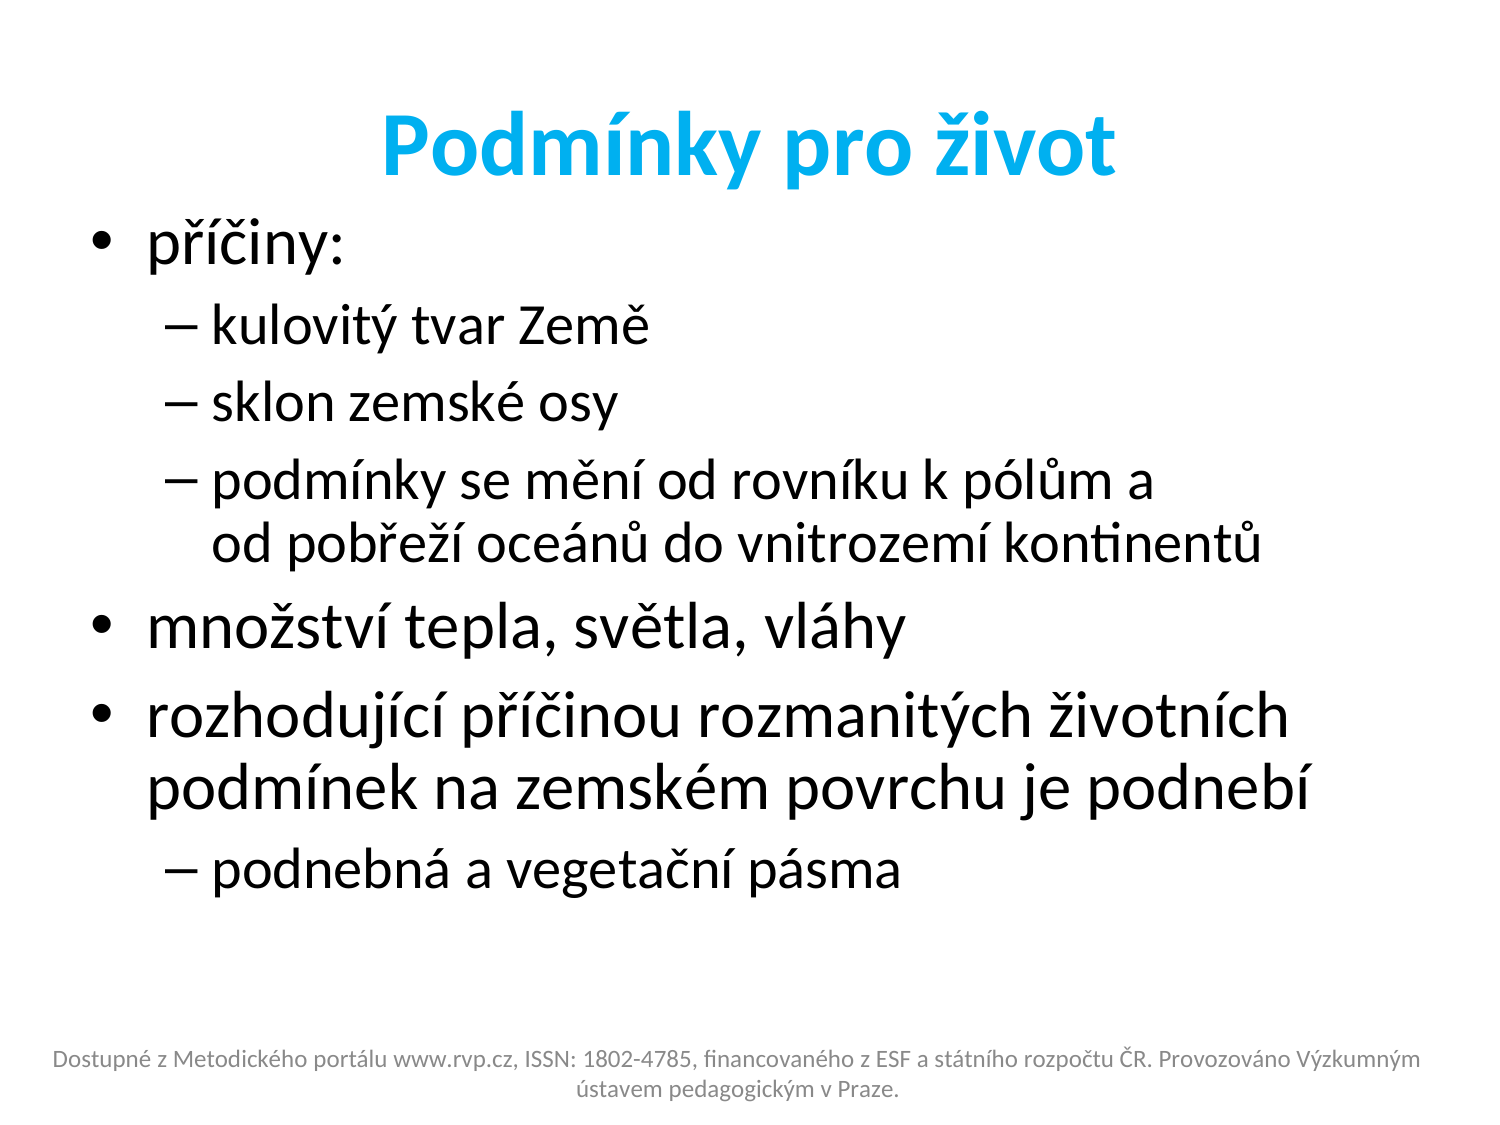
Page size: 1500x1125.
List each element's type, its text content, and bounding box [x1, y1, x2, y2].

list příčiny: kulovitý tvar Země sklon zemské osy podmínky se mění od rovníku k pólům a od pobřeží oceánů do vnitrozemí kontinentů množství tepla, světla, vláhy rozhodující příčinou rozmanitých životních podmínek na zemském povrchu je podnebí podnebná a vegetační pásma [75, 199, 1426, 1042]
text_box Dostupné z Metodického portálu www.rvp.cz, ISSN: 1802-4785, financovaného z ESF a státního rozpočtu ČR. Provozováno Výzkumným ústavem pedagogickým v Praze. [23, 1042, 1454, 1103]
title Podmínky pro život [75, 45, 1426, 199]
